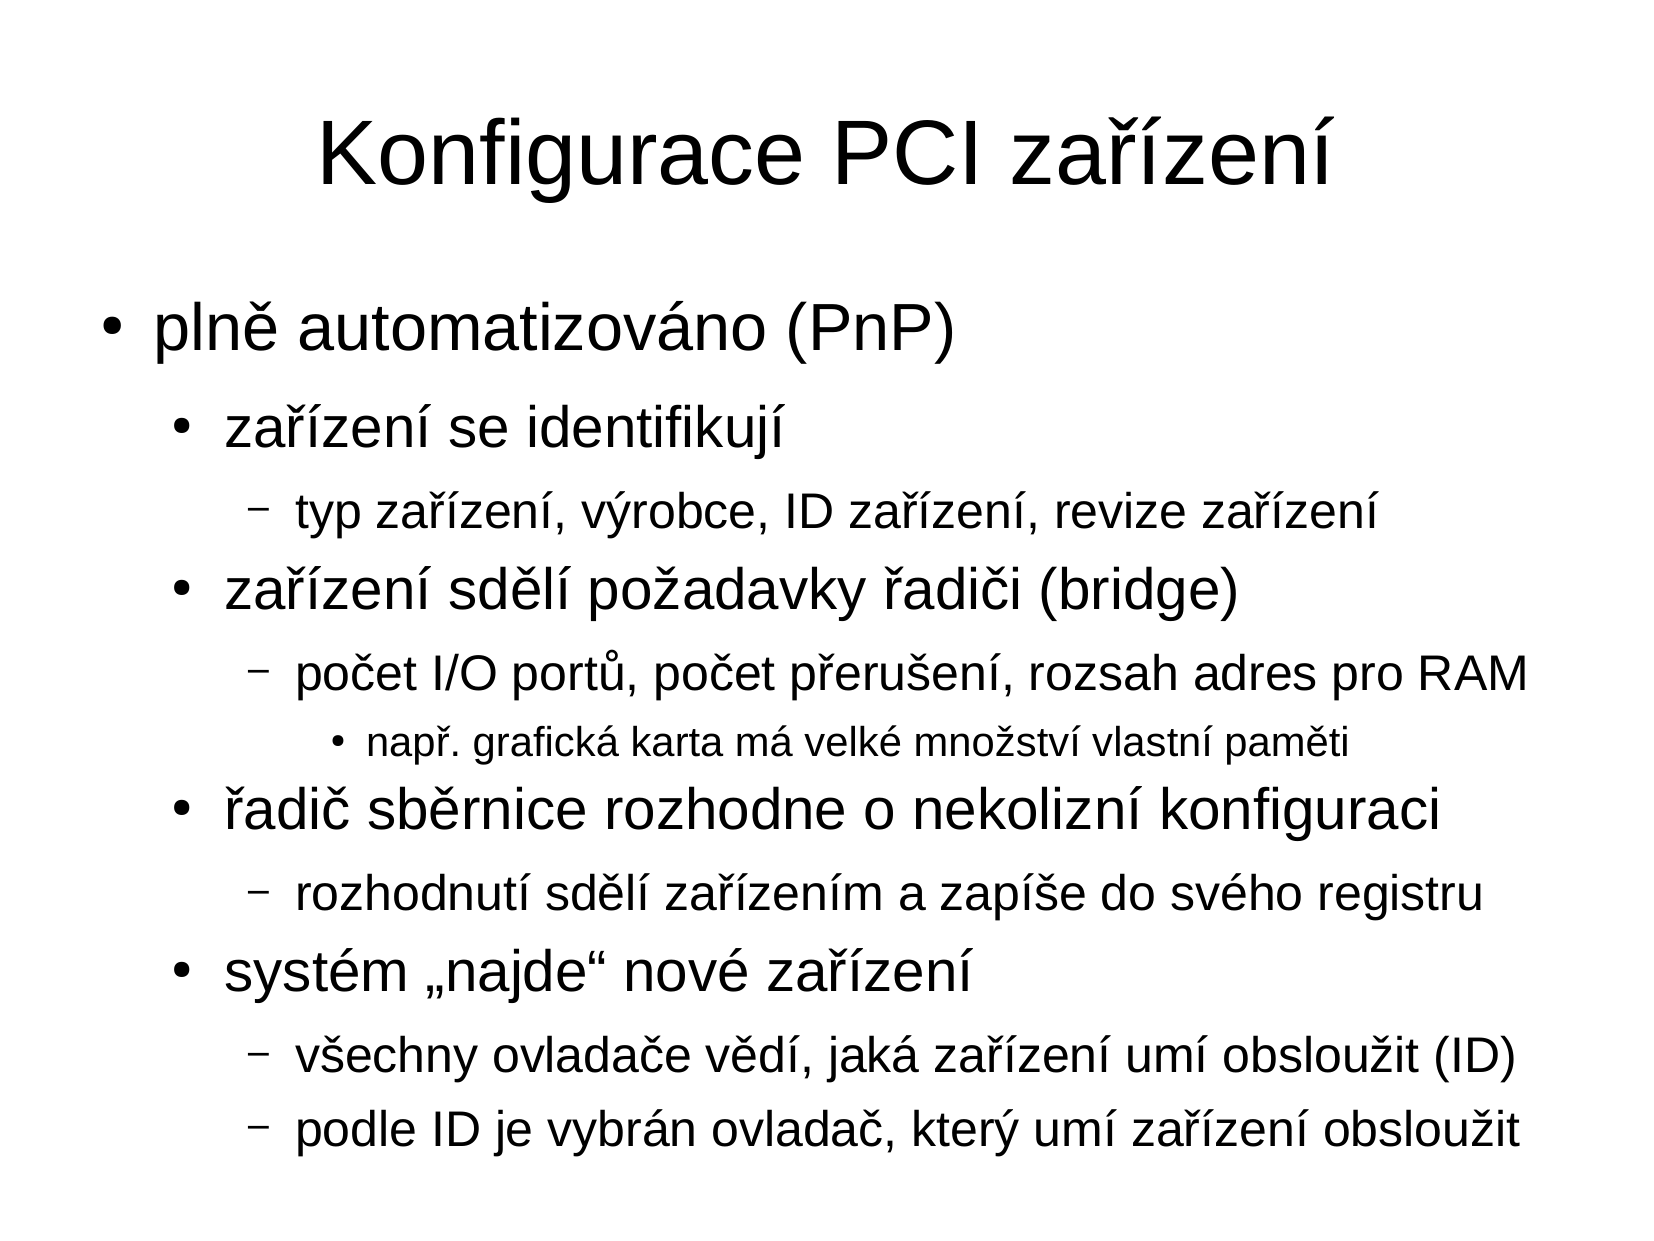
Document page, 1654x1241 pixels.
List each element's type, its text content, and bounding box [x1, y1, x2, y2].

list plně automatizováno (PnP) zařízení se identifikují typ zařízení, výrobce, ID zařízení, revize zařízení zařízení sdělí požadavky řadiči (bridge) počet I/O portů, počet přerušení, rozsah adres pro RAM např. grafická karta má velké množství vlastní paměti řadič sběrnice rozhodne o nekolizní konfiguraci rozhodnutí sdělí zařízením a zapíše do svého registru systém „najde“ nové zařízení všechny ovladače vědí, jaká zařízení umí obsloužit (ID) podle ID je vybrán ovladač, který umí zařízení obsloužit [82, 290, 1571, 1158]
title Konfigurace PCI zařízení [82, 49, 1571, 257]
